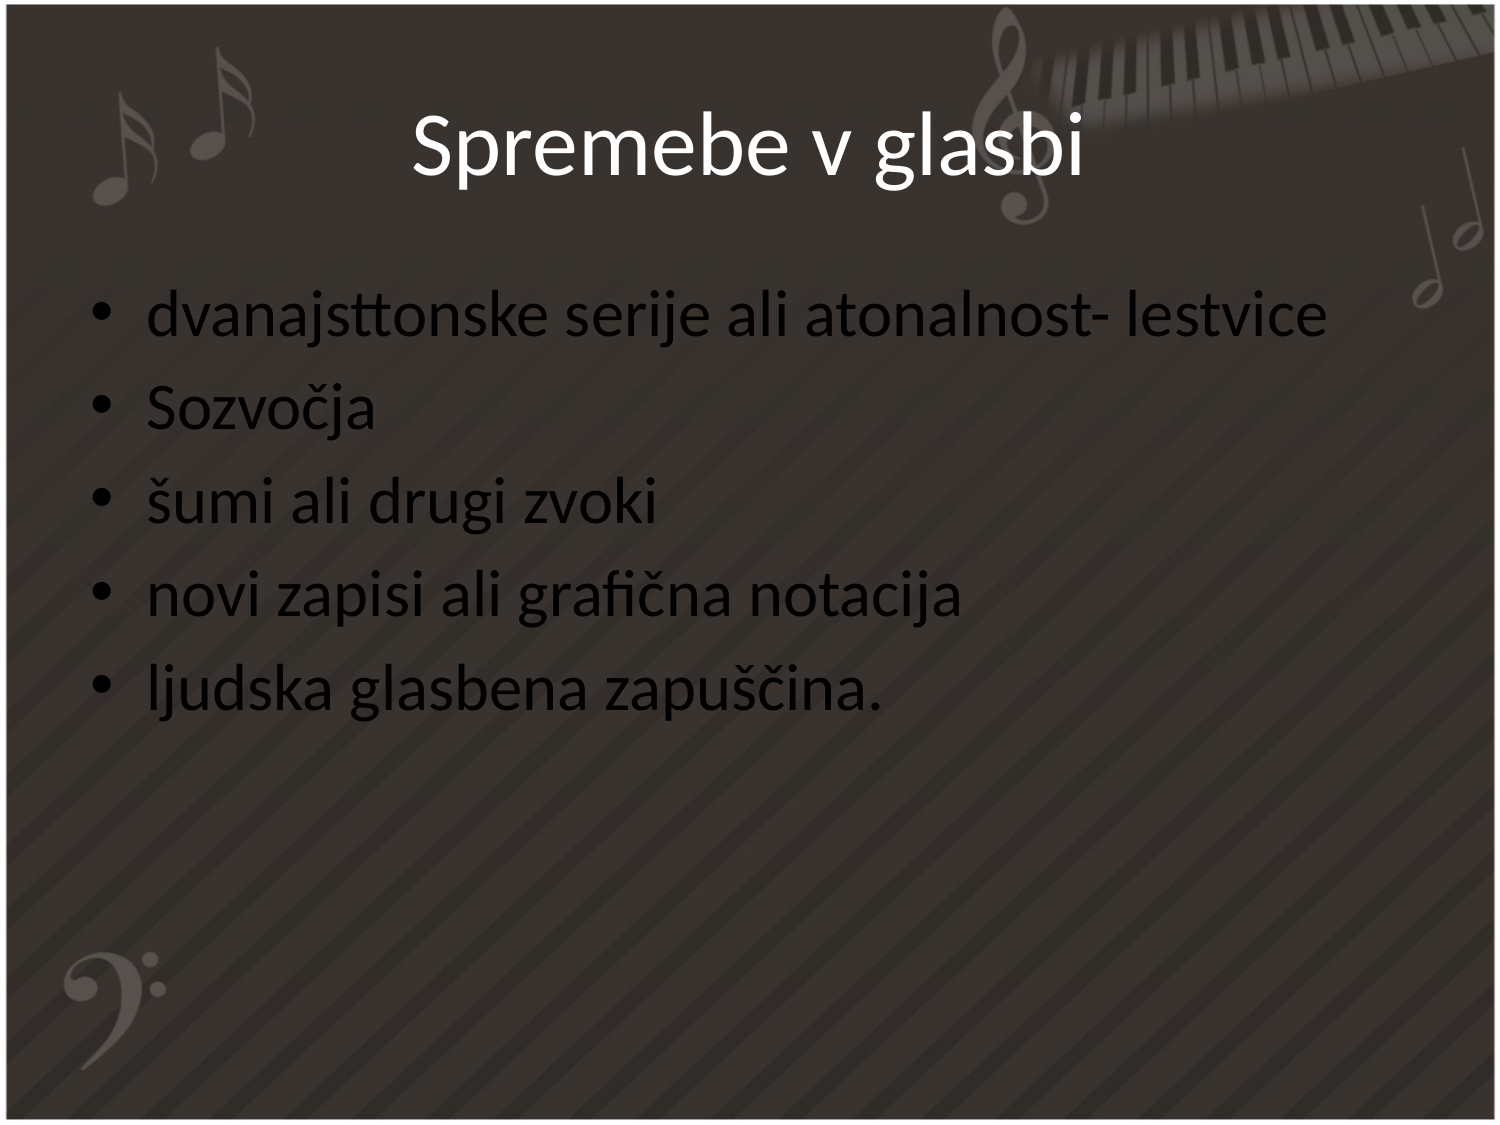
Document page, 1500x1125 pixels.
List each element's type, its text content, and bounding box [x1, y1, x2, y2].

list dvanajsttonske serije ali atonalnost- lestvice Sozvočja šumi ali drugi zvoki novi zapisi ali grafična notacija ljudska glasbena zapuščina. [75, 262, 1425, 1005]
picture [0, 0, 1500, 1125]
title Spremebe v glasbi [75, 45, 1425, 233]
